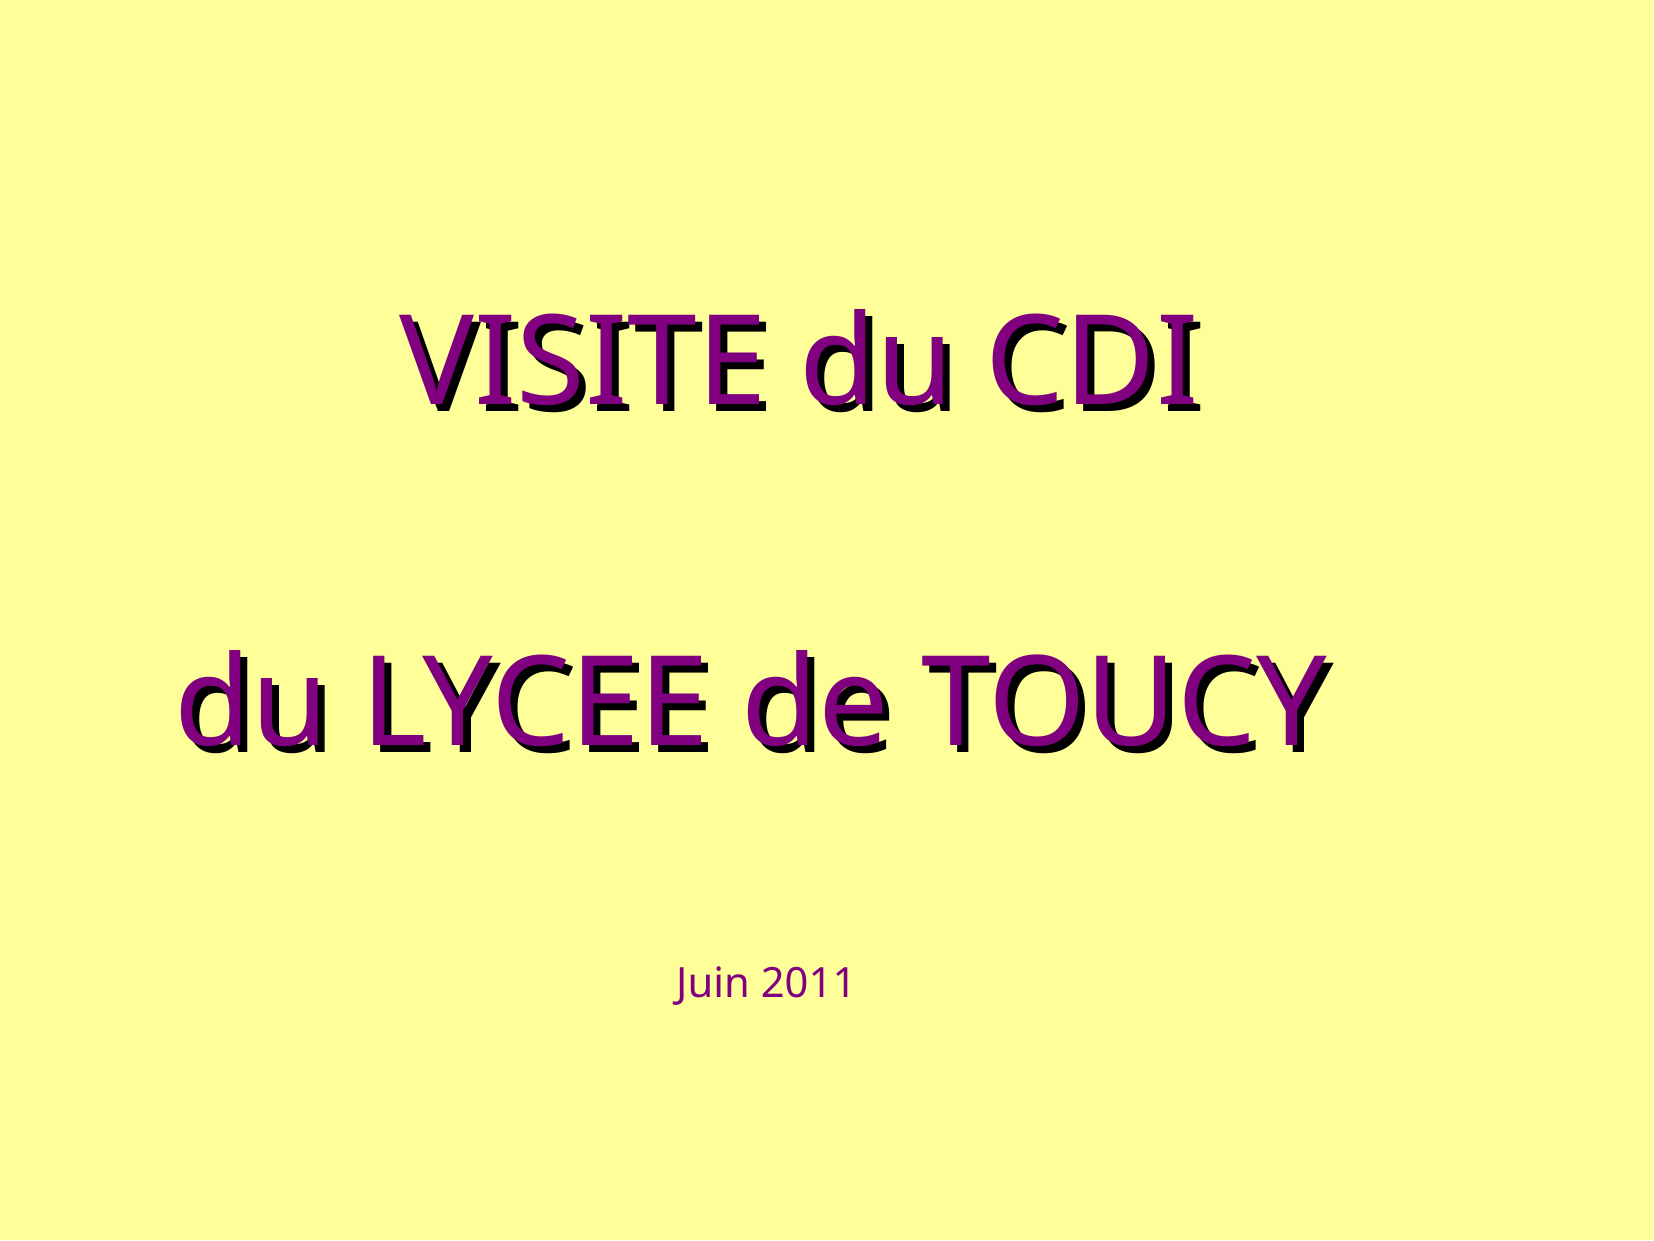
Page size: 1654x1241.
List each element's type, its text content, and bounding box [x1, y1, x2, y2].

text_box VISITE du CDI du LYCEE de TOUCY Juin 2011 [29, 263, 1654, 1034]
